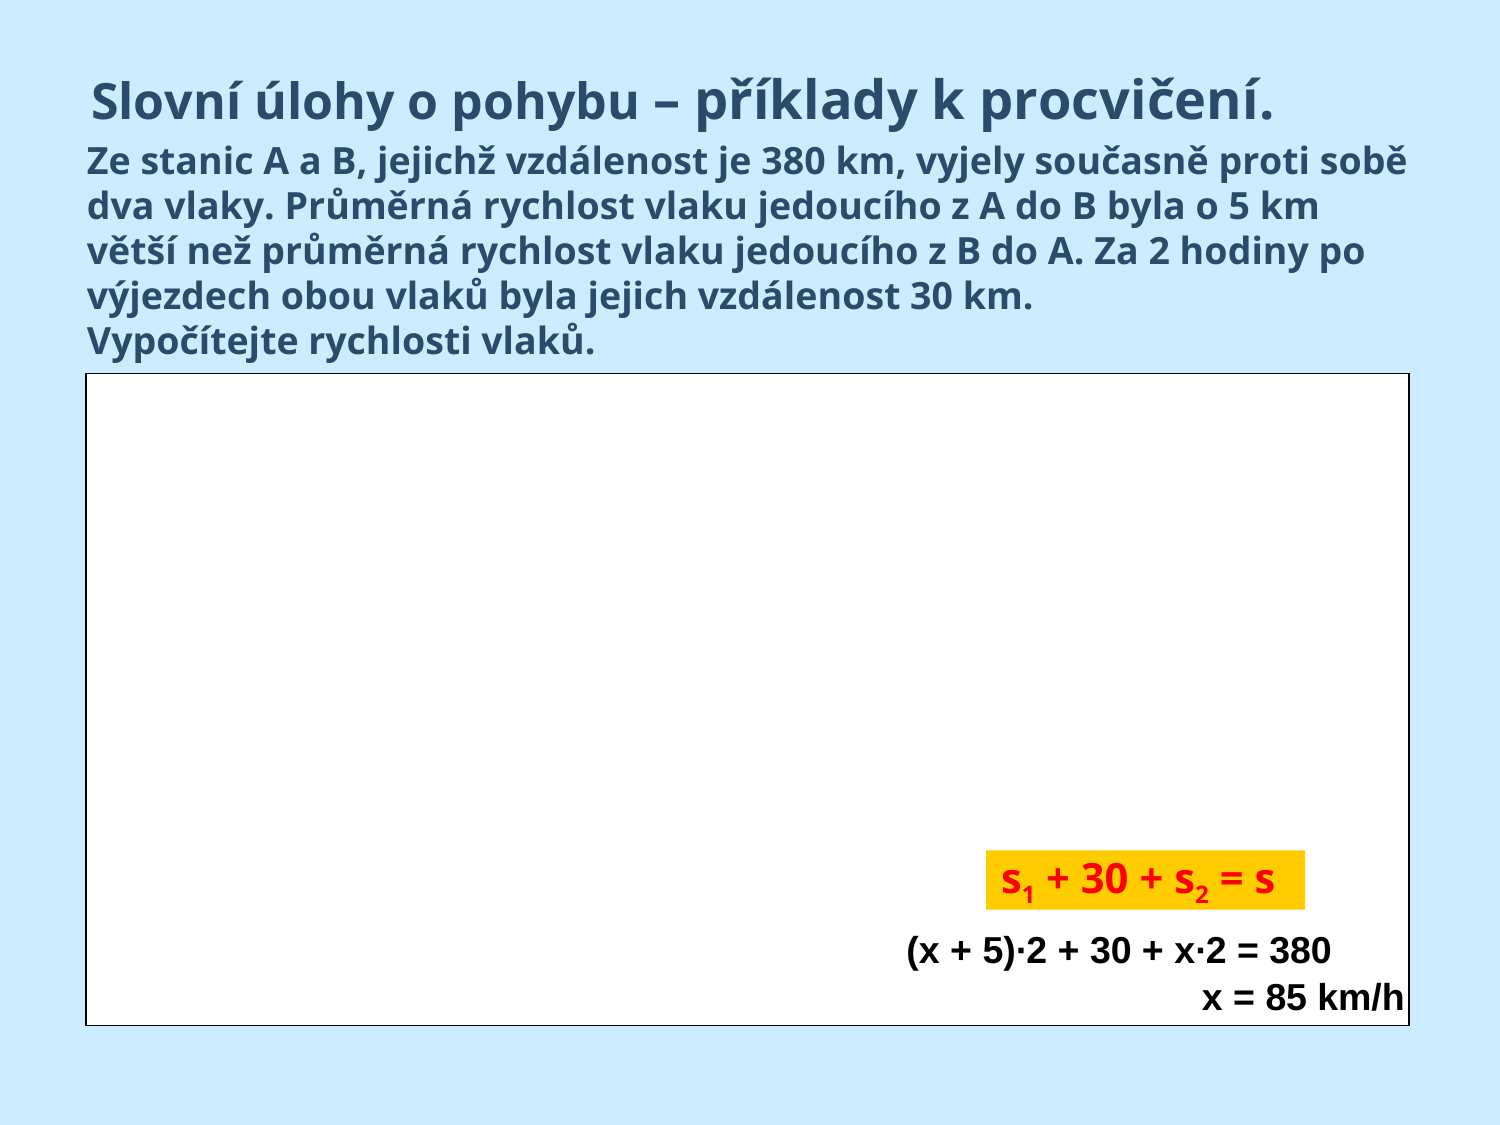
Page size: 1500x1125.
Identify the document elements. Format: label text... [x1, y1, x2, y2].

text_box (x + 5)∙2 + 30 + x∙2 = 380 [891, 917, 1353, 979]
text_box [86, 374, 1410, 1026]
text_box x = 85 km/h [1187, 965, 1421, 1026]
text_box s1 + 30 + s2 = s [986, 850, 1306, 910]
text_box Ze stanic A a B, jejichž vzdálenost je 380 km, vyjely současně proti sobě dva vlaky. Průměrná rychlost vlaku jedoucího z A do B byla o 5 km větší než průměrná rychlost vlaku jedoucího z B do A. Za 2 hodiny po výjezdech obou vlaků byla jejich vzdálenost 30 km. Vypočítejte rychlosti vlaků. [72, 125, 1425, 374]
text_box Slovní úlohy o pohybu – příklady k procvičení. [76, 45, 1471, 152]
